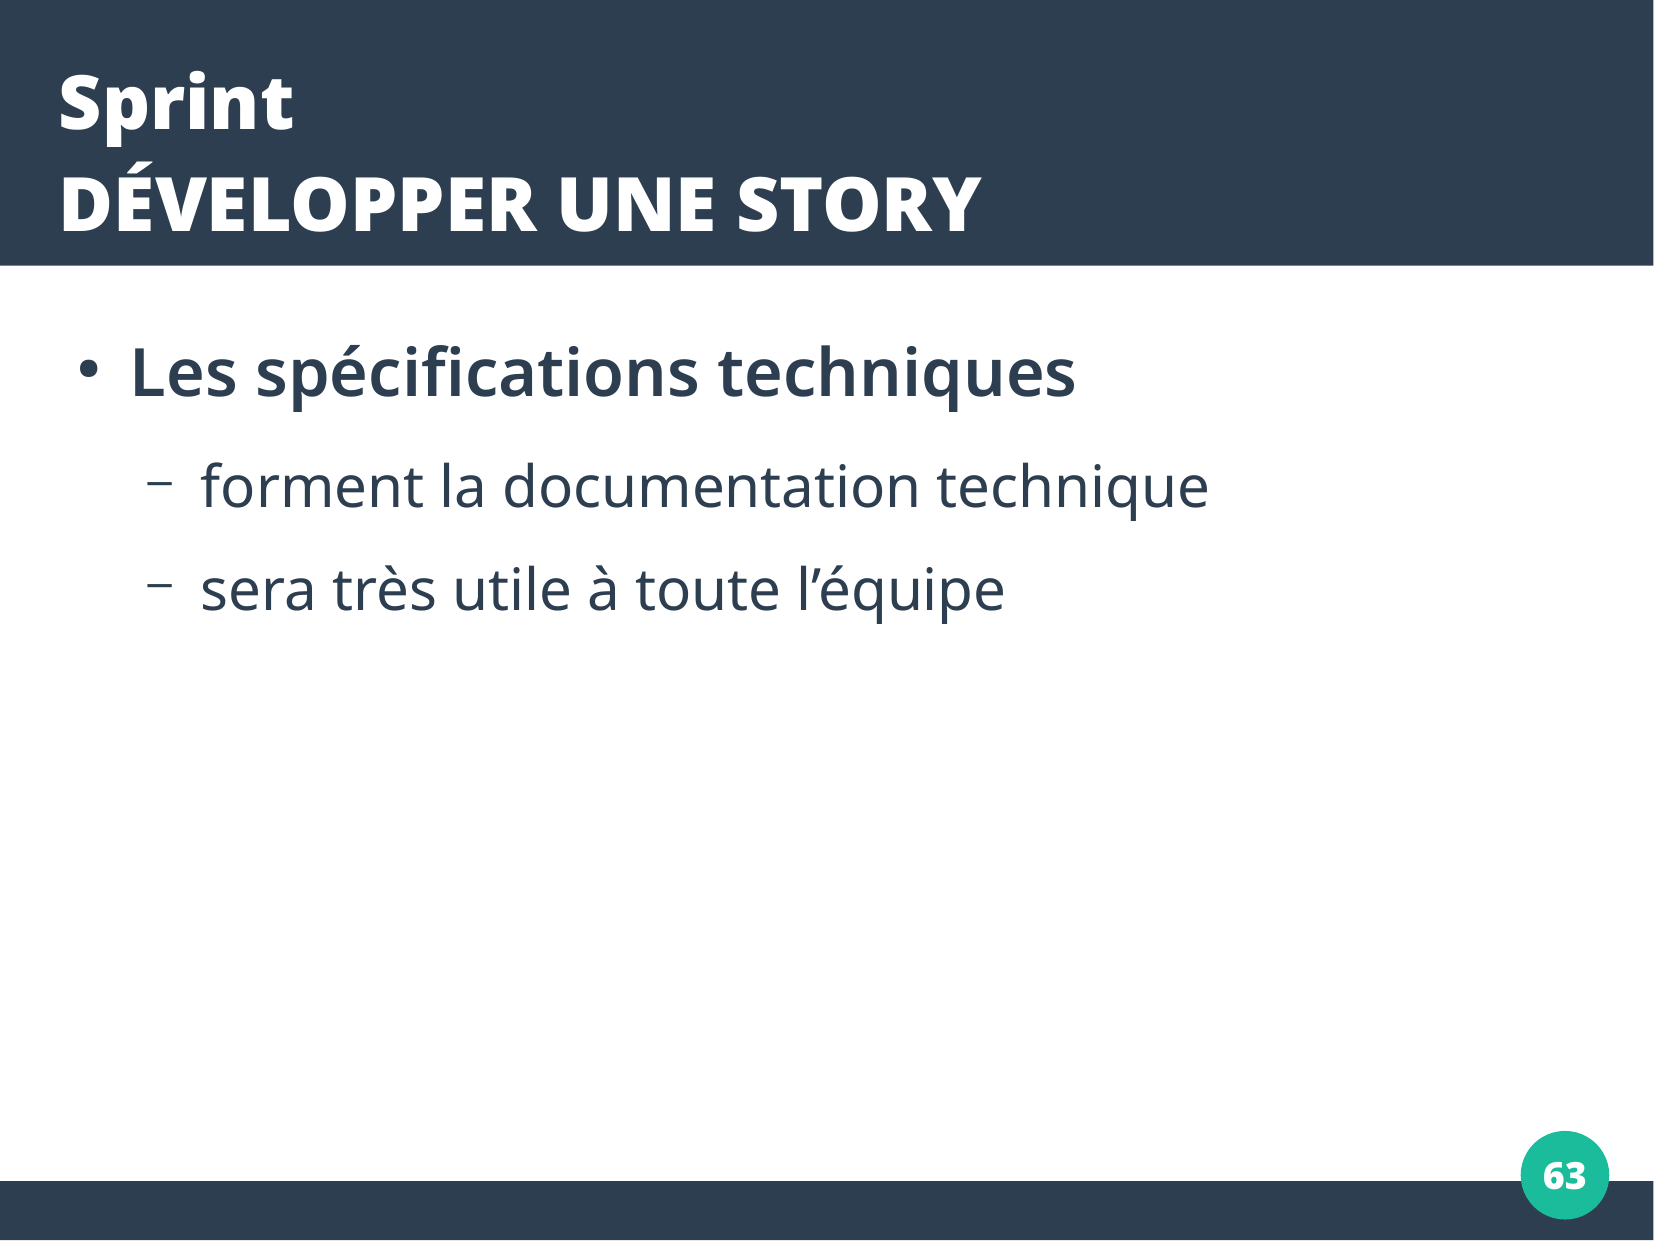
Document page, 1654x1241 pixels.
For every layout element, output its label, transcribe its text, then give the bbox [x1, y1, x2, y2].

list Les spécifications techniques forment la documentation technique sera très utile à toute l’équipe [59, 324, 1595, 1152]
title Sprint DÉVELOPPER UNE STORY [59, 49, 1595, 207]
